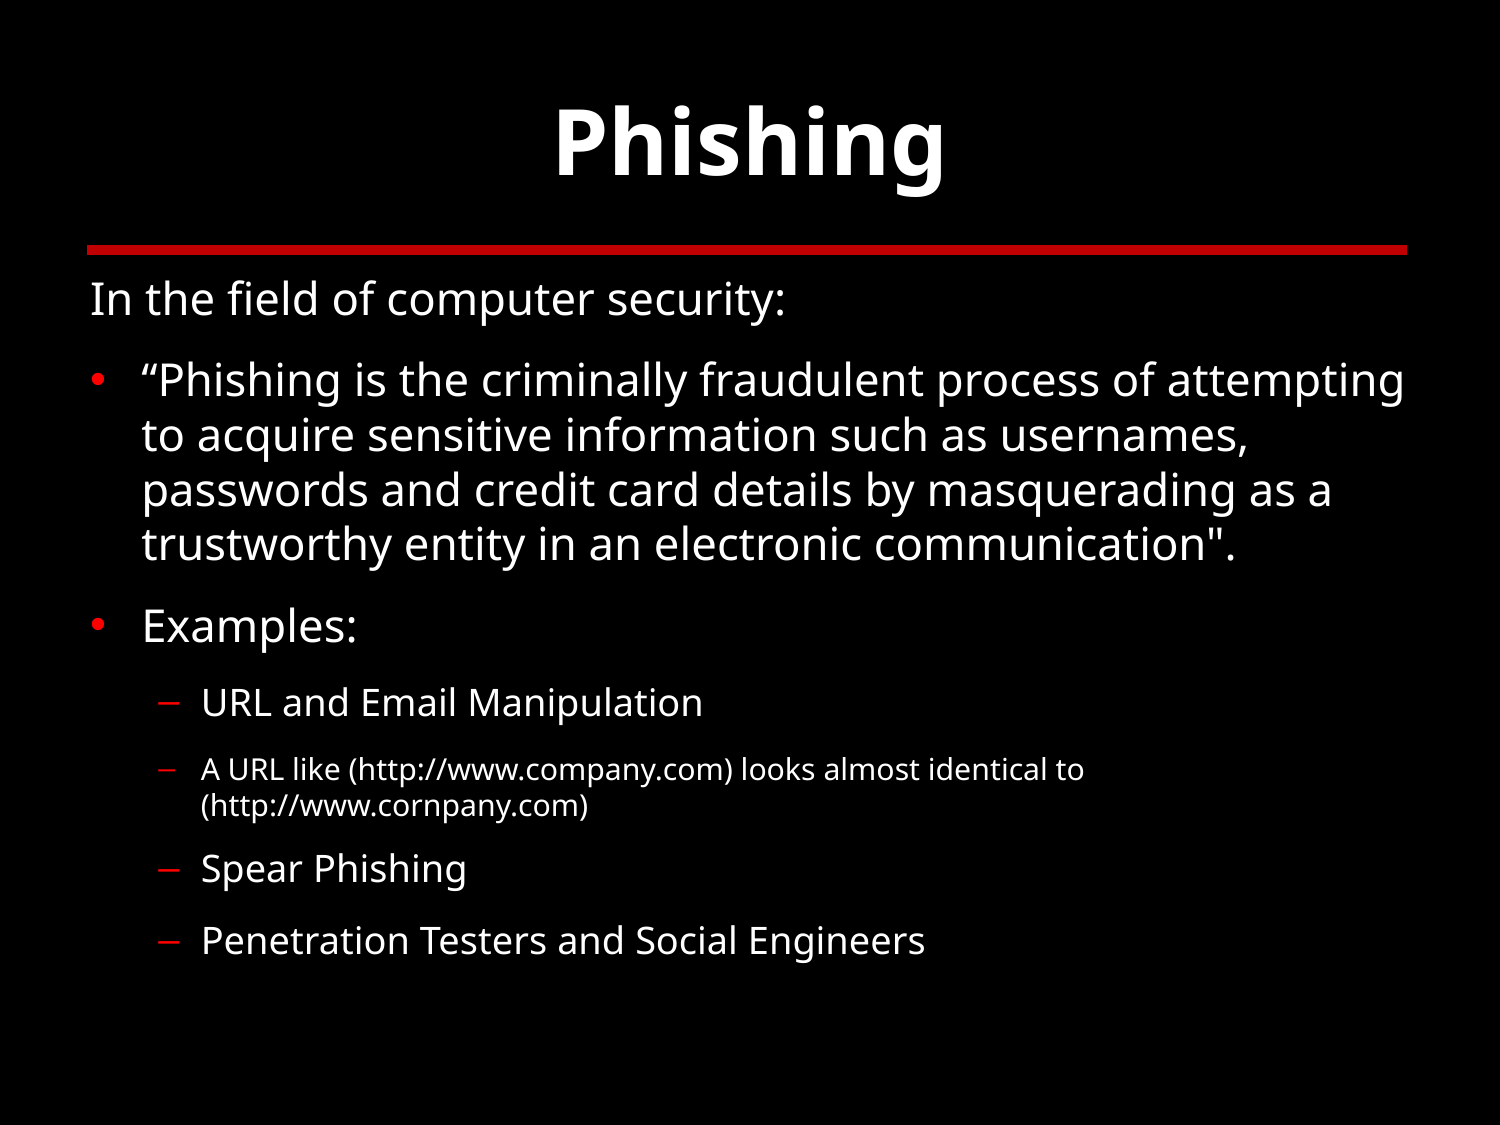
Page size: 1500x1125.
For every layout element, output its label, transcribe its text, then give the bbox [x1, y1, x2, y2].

title Phishing [75, 45, 1425, 233]
list In the field of computer security: “Phishing is the criminally fraudulent process of attempting to acquire sensitive information such as usernames, passwords and credit card details by masquerading as a trustworthy entity in an electronic communication". Examples: URL and Email Manipulation A URL like (http://www.company.com) looks almost identical to (http://www.cornpany.com) Spear Phishing Penetration Testers and Social Engineers [75, 262, 1425, 1005]
